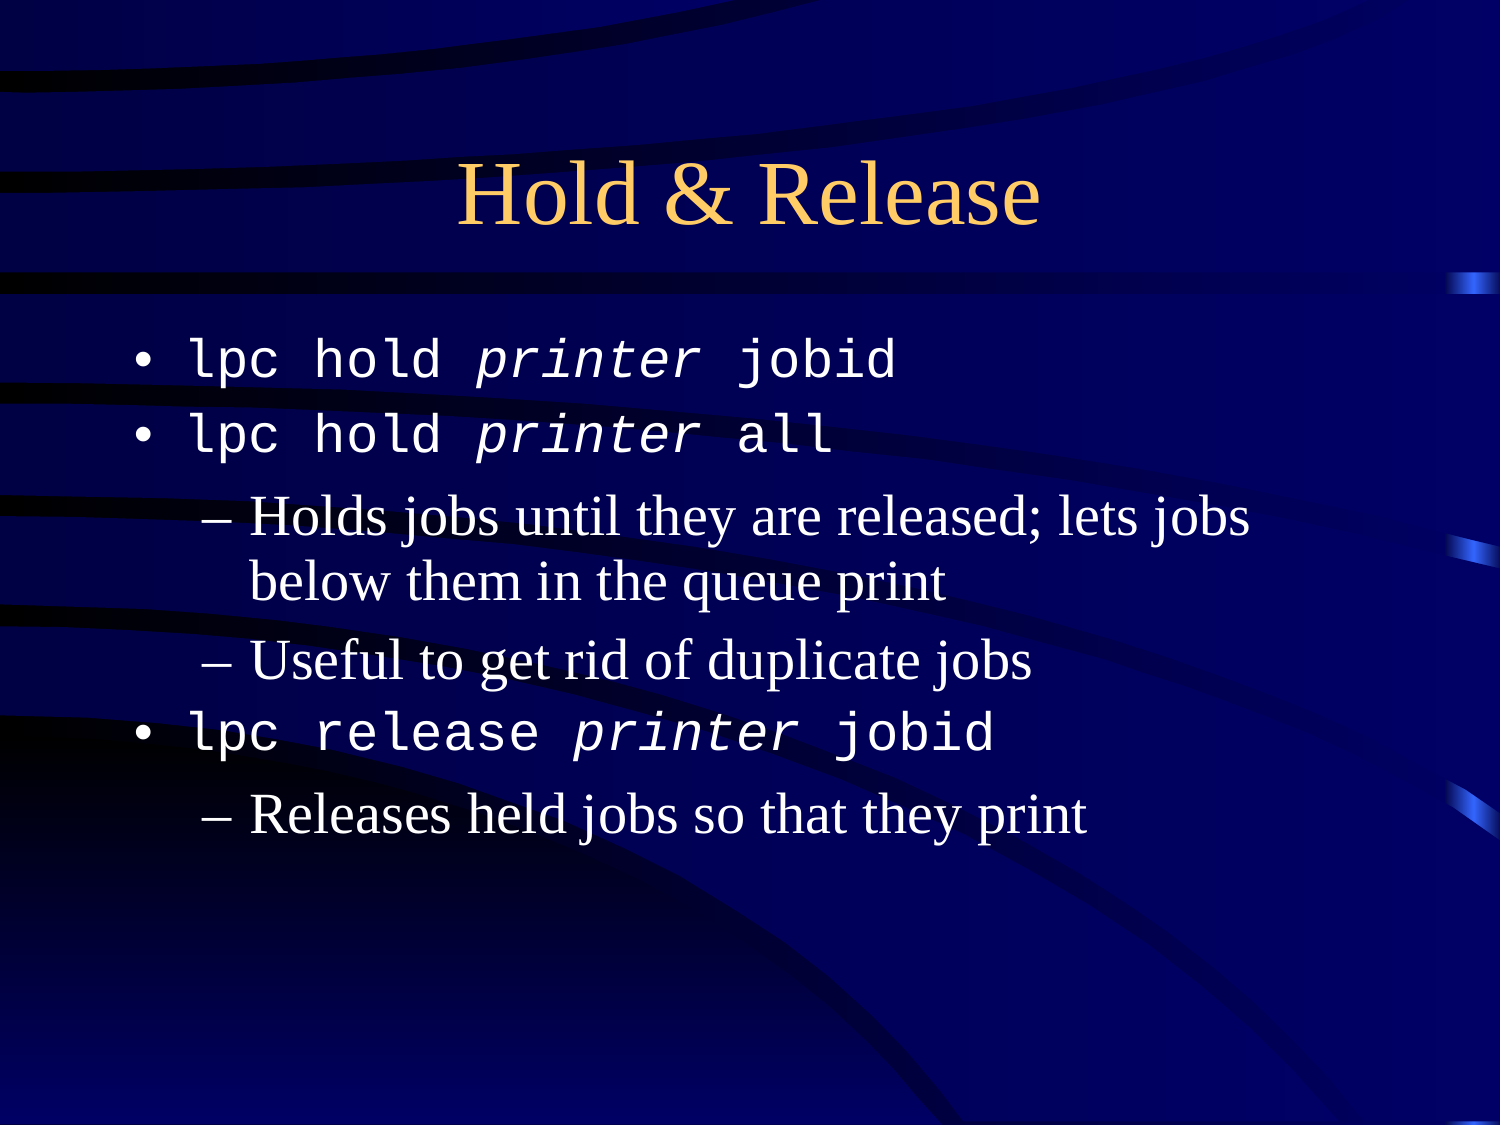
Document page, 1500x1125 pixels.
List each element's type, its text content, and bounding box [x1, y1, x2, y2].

title Hold & Release [112, 99, 1388, 288]
list lpc hold printer jobid lpc hold printer all Holds jobs until they are released; lets jobs below them in the queue print Useful to get rid of duplicate jobs lpc release printer jobid Releases held jobs so that they print [112, 324, 1388, 1001]
